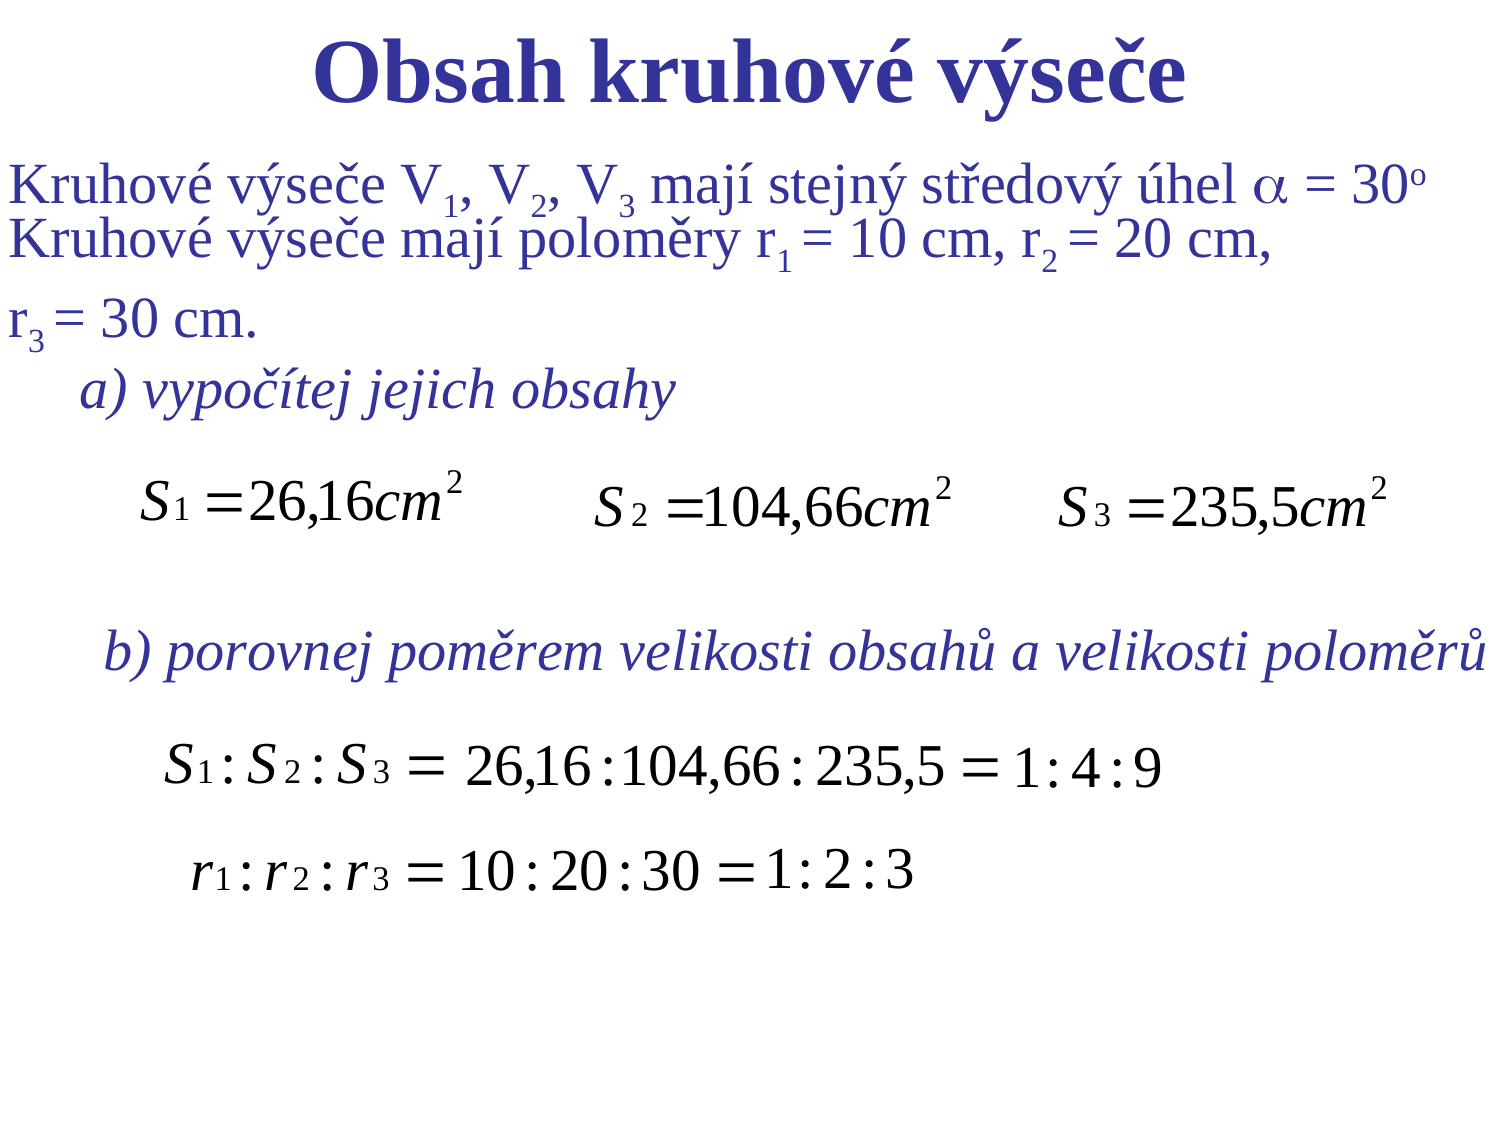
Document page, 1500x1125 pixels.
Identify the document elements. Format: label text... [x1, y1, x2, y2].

chart [1048, 461, 1398, 551]
text_box a) vypočítej jejich obsahy [64, 326, 786, 445]
chart [456, 731, 999, 811]
text_box Obsah kruhové výseče [0, 0, 1500, 160]
chart [181, 851, 448, 906]
chart [130, 456, 476, 546]
text_box b) porovnej poměrem velikosti obsahů a velikosti poloměrů [88, 588, 1500, 707]
chart [1009, 732, 1173, 803]
chart [454, 835, 756, 905]
chart [584, 461, 964, 551]
chart [154, 729, 446, 799]
chart [761, 834, 925, 904]
text_box Kruhové výseče V1, V2, V3 mají stejný středový úhel  = 30o [0, 125, 1477, 220]
text_box Kruhové výseče mají poloměry r1 = 10 cm, r2 = 20 cm, r3 = 30 cm. [0, 220, 1500, 339]
